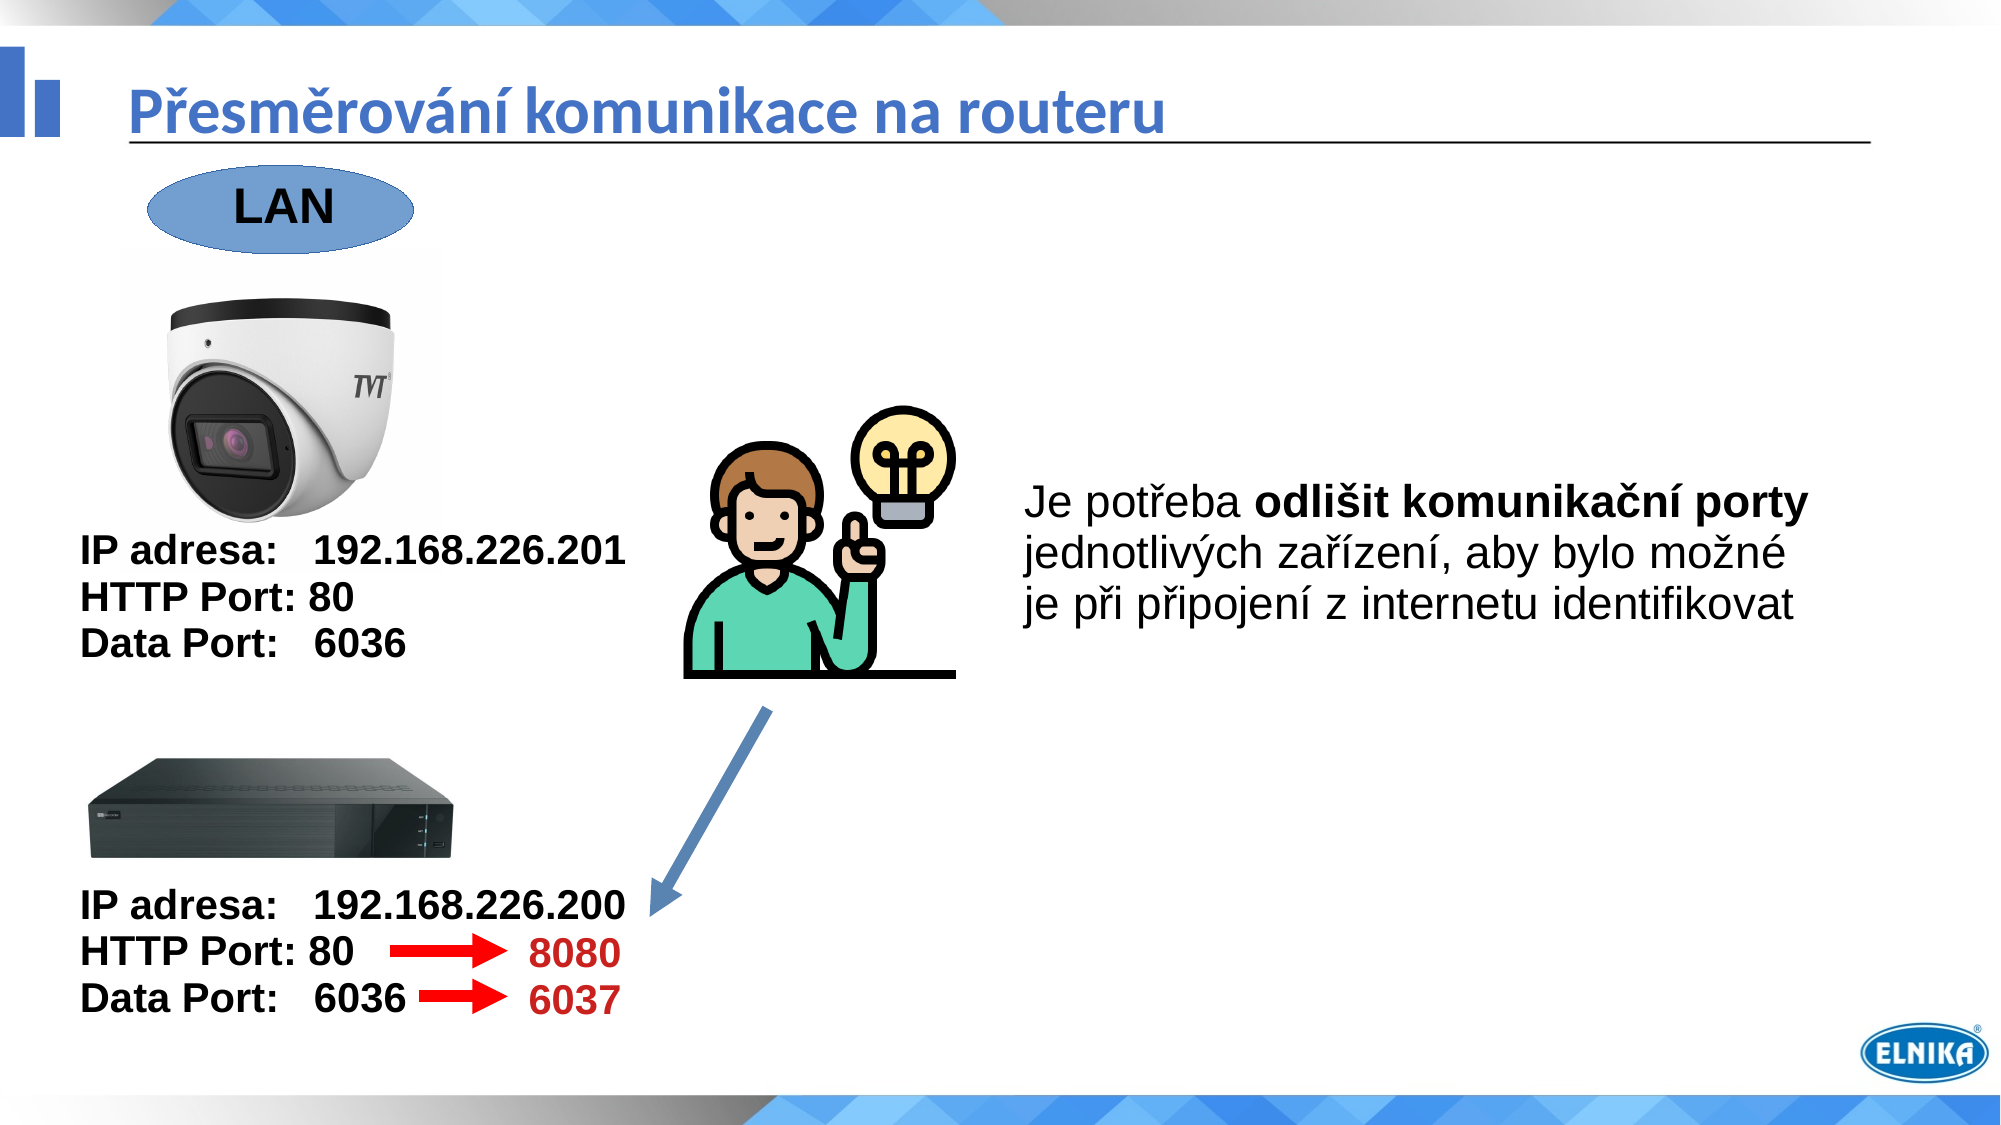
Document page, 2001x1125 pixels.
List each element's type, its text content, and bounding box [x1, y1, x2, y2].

text_box Přesměrování komunikace na routeru [78, 58, 1211, 154]
picture [0, 0, 2001, 1125]
text_box 8080 6037 [507, 916, 656, 1037]
text_box [147, 165, 369, 254]
text_box [378, 179, 414, 240]
text_box IP adresa: 192.168.226.201 HTTP Port: 80 Data Port: 6036 [64, 519, 656, 721]
text_box Je potřeba odlišit komunikační porty jednotlivých zařízení, aby bylo možné je při připojení z internetu identifikovat [1003, 462, 1920, 643]
text_box LAN [218, 171, 378, 243]
text_box IP adresa: 192.168.226.200 HTTP Port: 80 Data Port: 6036 [64, 874, 656, 1075]
